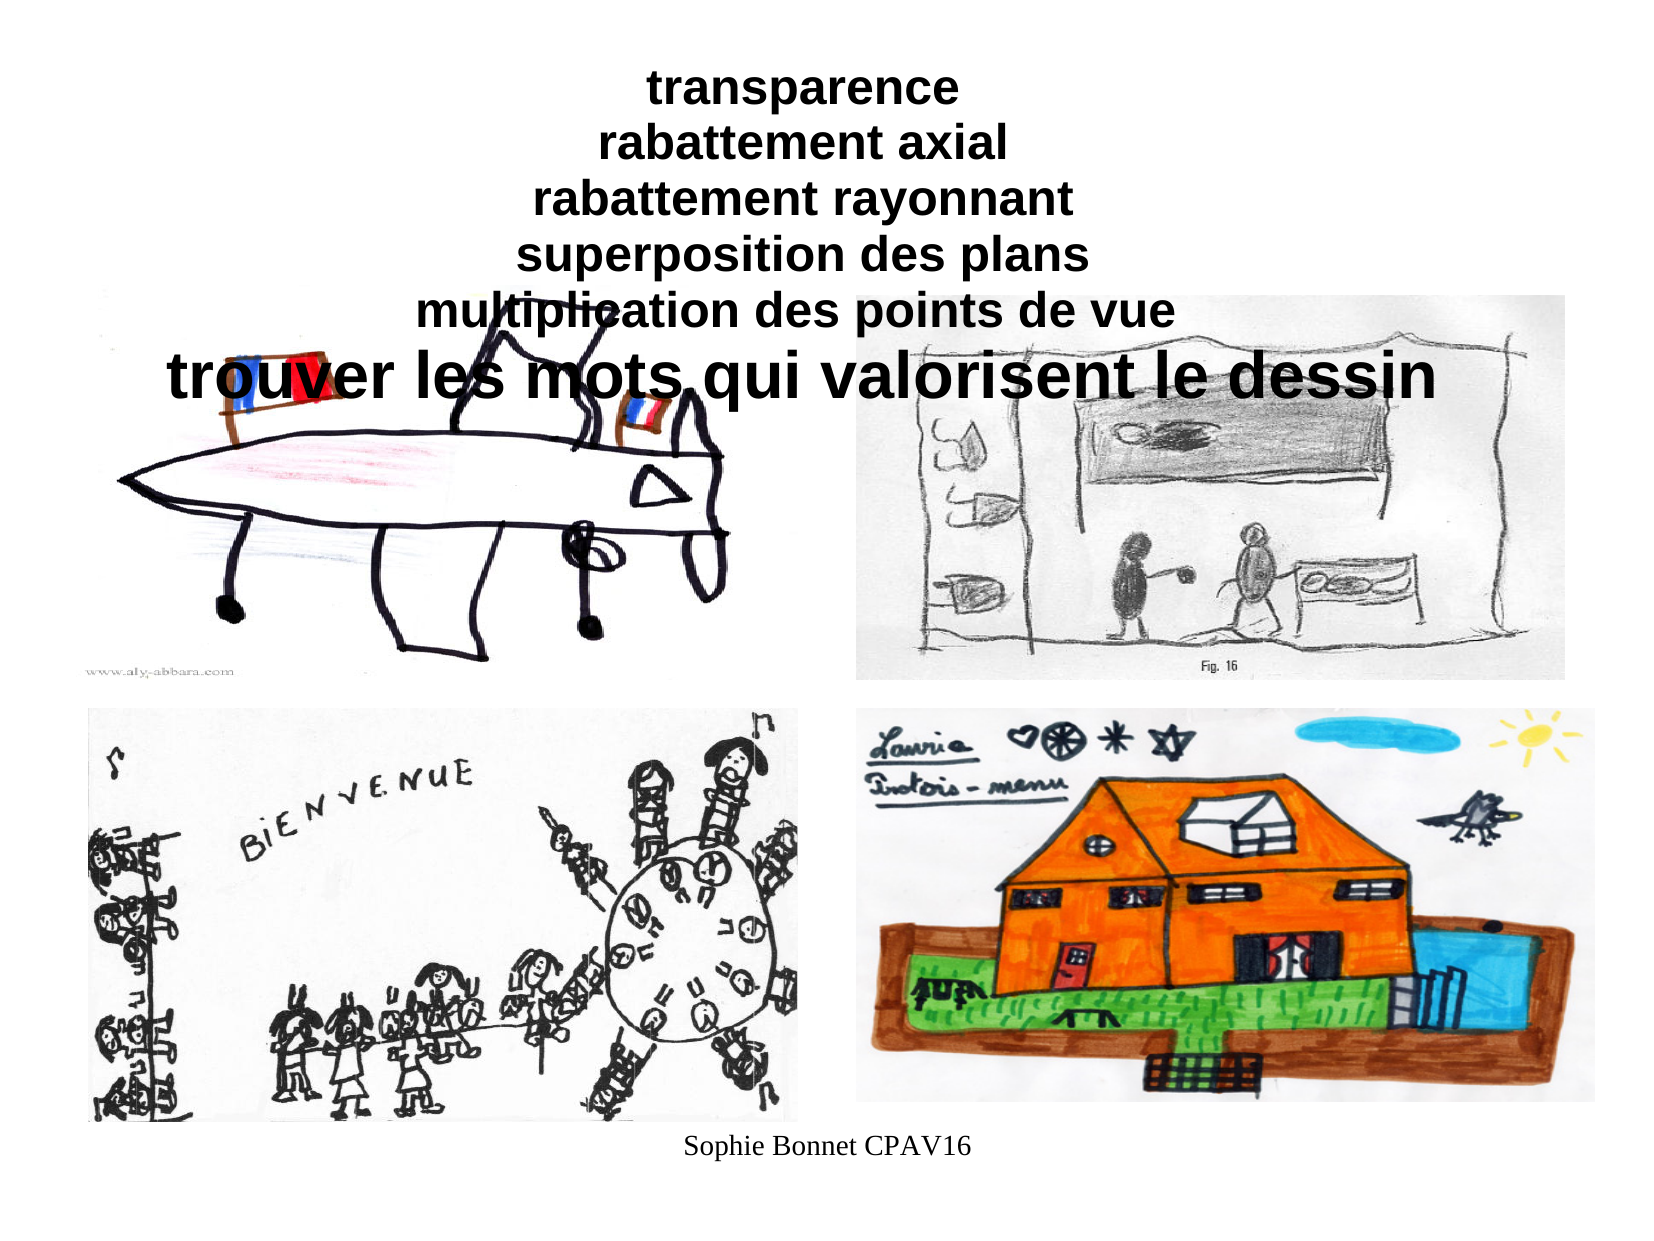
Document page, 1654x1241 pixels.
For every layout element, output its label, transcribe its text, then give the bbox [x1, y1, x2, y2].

picture [856, 295, 1565, 680]
picture [856, 708, 1595, 1102]
picture [76, 416, 798, 680]
picture [88, 708, 798, 1122]
title transparence rabattement axial rabattement rayonnant superposition des plans multiplication des points de vue trouver les mots qui valorisent le dessin [59, 55, 1548, 416]
